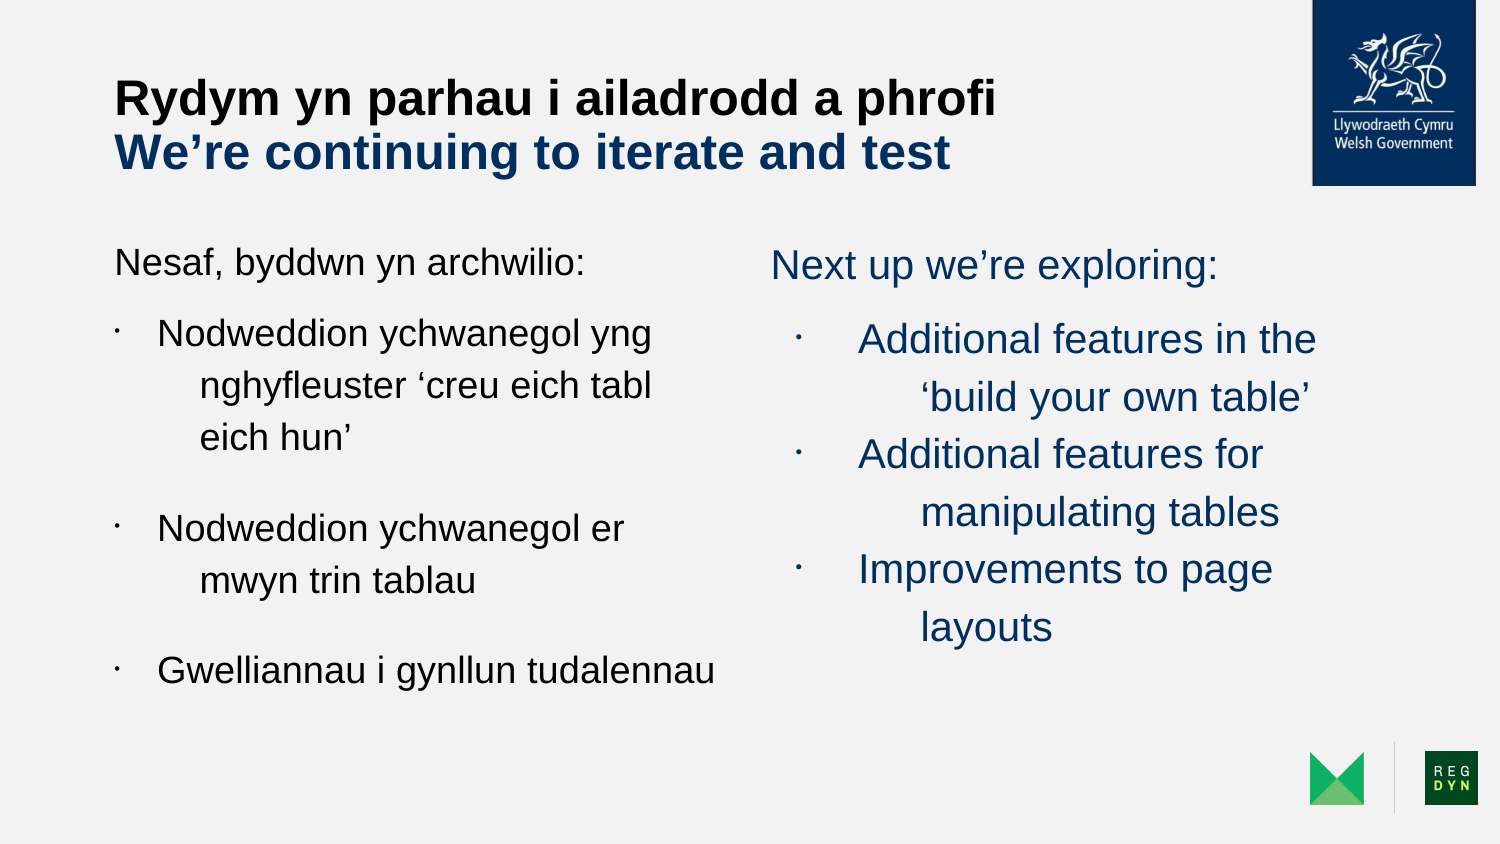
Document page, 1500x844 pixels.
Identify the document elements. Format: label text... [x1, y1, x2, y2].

list Nesaf, byddwn yn archwilio: Nodweddion ychwanegol yng nghyfleuster ‘creu eich tabl eich hun’ Nodweddion ychwanegol er mwyn trin tablau Gwelliannau i gynllun tudalennau [103, 224, 741, 760]
list Next up we’re exploring: Additional features in the ‘build your own table’ Additional features for manipulating tables Improvements to page layouts [759, 224, 1397, 760]
title Rydym yn parhau i ailadrodd a phrofi We’re continuing to iterate and test [103, 44, 1397, 209]
picture [1425, 751, 1478, 805]
picture [1310, 760, 1364, 805]
